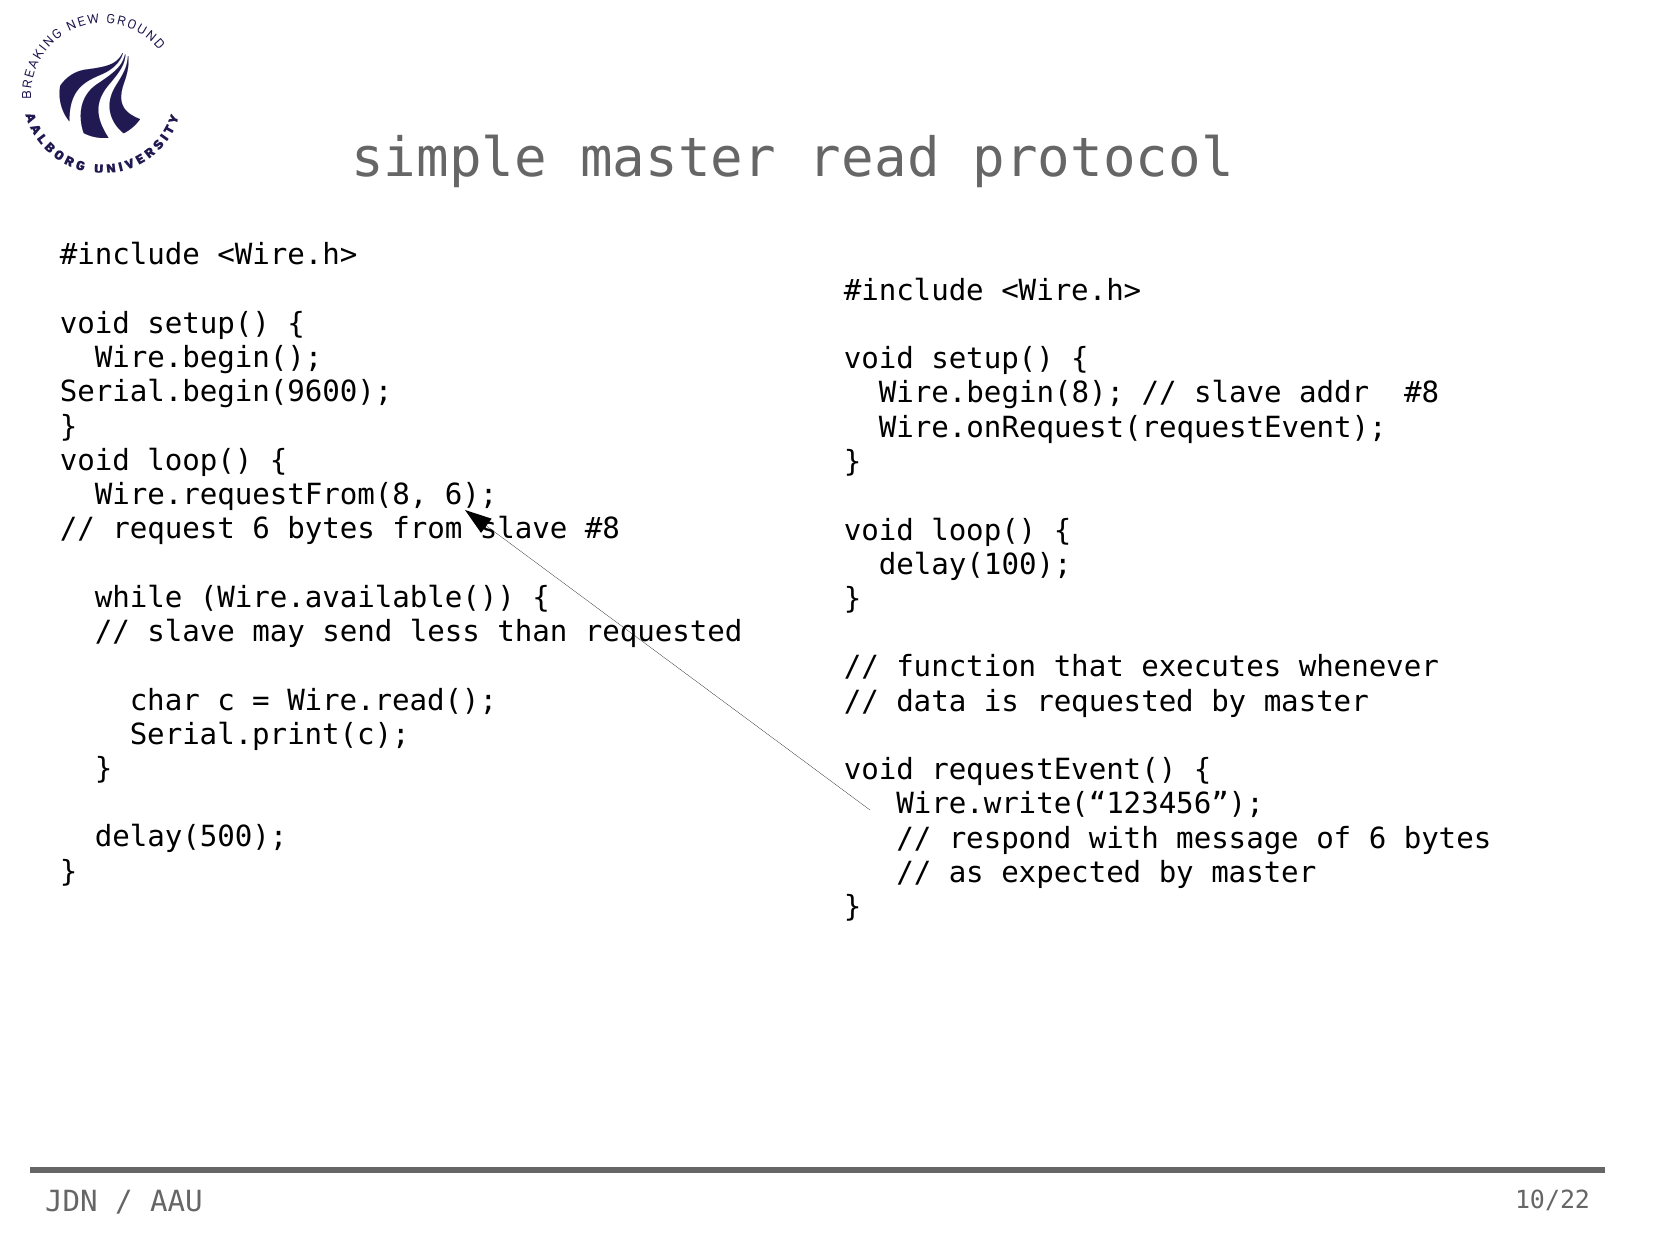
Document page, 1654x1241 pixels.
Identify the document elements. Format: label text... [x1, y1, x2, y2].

picture [22, 13, 178, 173]
text_box #include <Wire.h> void setup() { Wire.begin(8); // slave addr #8 Wire.onRequest(requestEvent); } void loop() { delay(100); } // function that executes whenever // data is requested by master void requestEvent() { Wire.write(“123456”); // respond with message of 6 bytes // as expected by master } [829, 197, 1606, 932]
title simple master read protocol [86, 105, 1501, 211]
text_box #include <Wire.h> void setup() { Wire.begin(); Serial.begin(9600); } void loop() { Wire.requestFrom(8, 6); // request 6 bytes from slave #8 while (Wire.available()) { // slave may send less than requested char c = Wire.read(); Serial.print(c); } delay(500); } [45, 230, 766, 1241]
